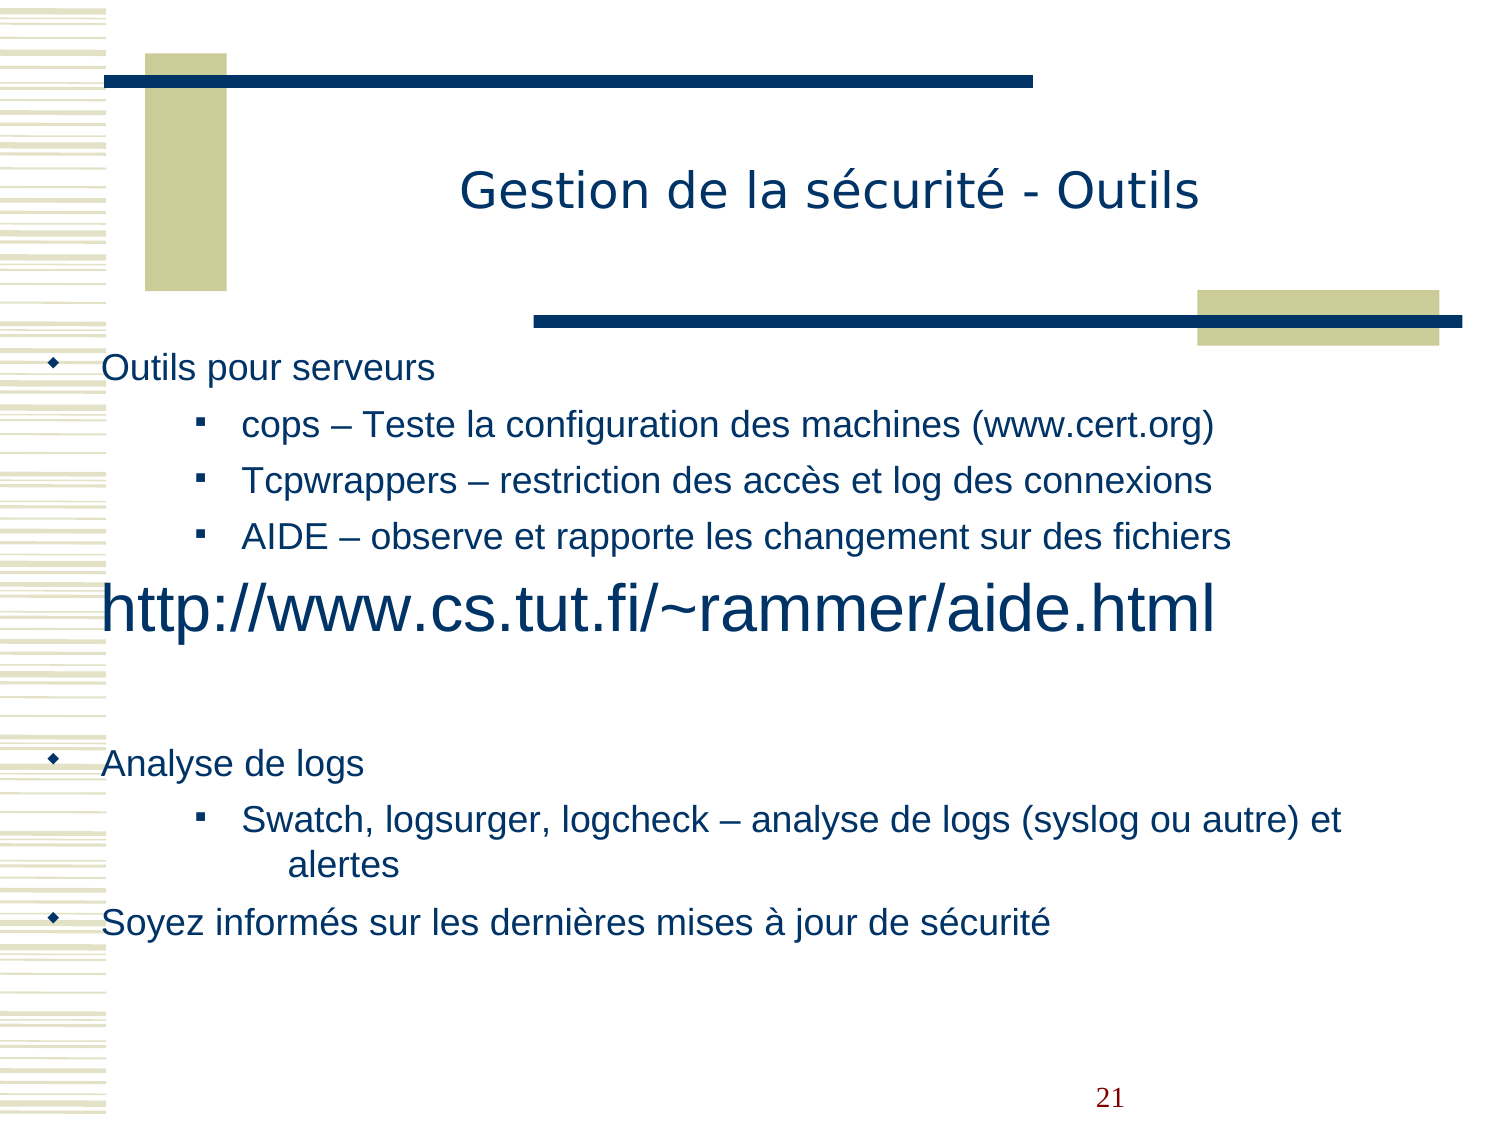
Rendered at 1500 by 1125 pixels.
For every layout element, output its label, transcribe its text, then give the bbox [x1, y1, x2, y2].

list Outils pour serveurs cops – Teste la configuration des machines (www.cert.org) Tcpwrappers – restriction des accès et log des connexions AIDE – observe et rapporte les changement sur des fichiers http://www.cs.tut.fi/~rammer/aide.html Analyse de logs Swatch, logsurger, logcheck – analyse de logs (syslog ou autre) et alertes Soyez informés sur les dernières mises à jour de sécurité [30, 337, 1451, 1026]
title Gestion de la sécurité - Outils [225, 99, 1437, 289]
